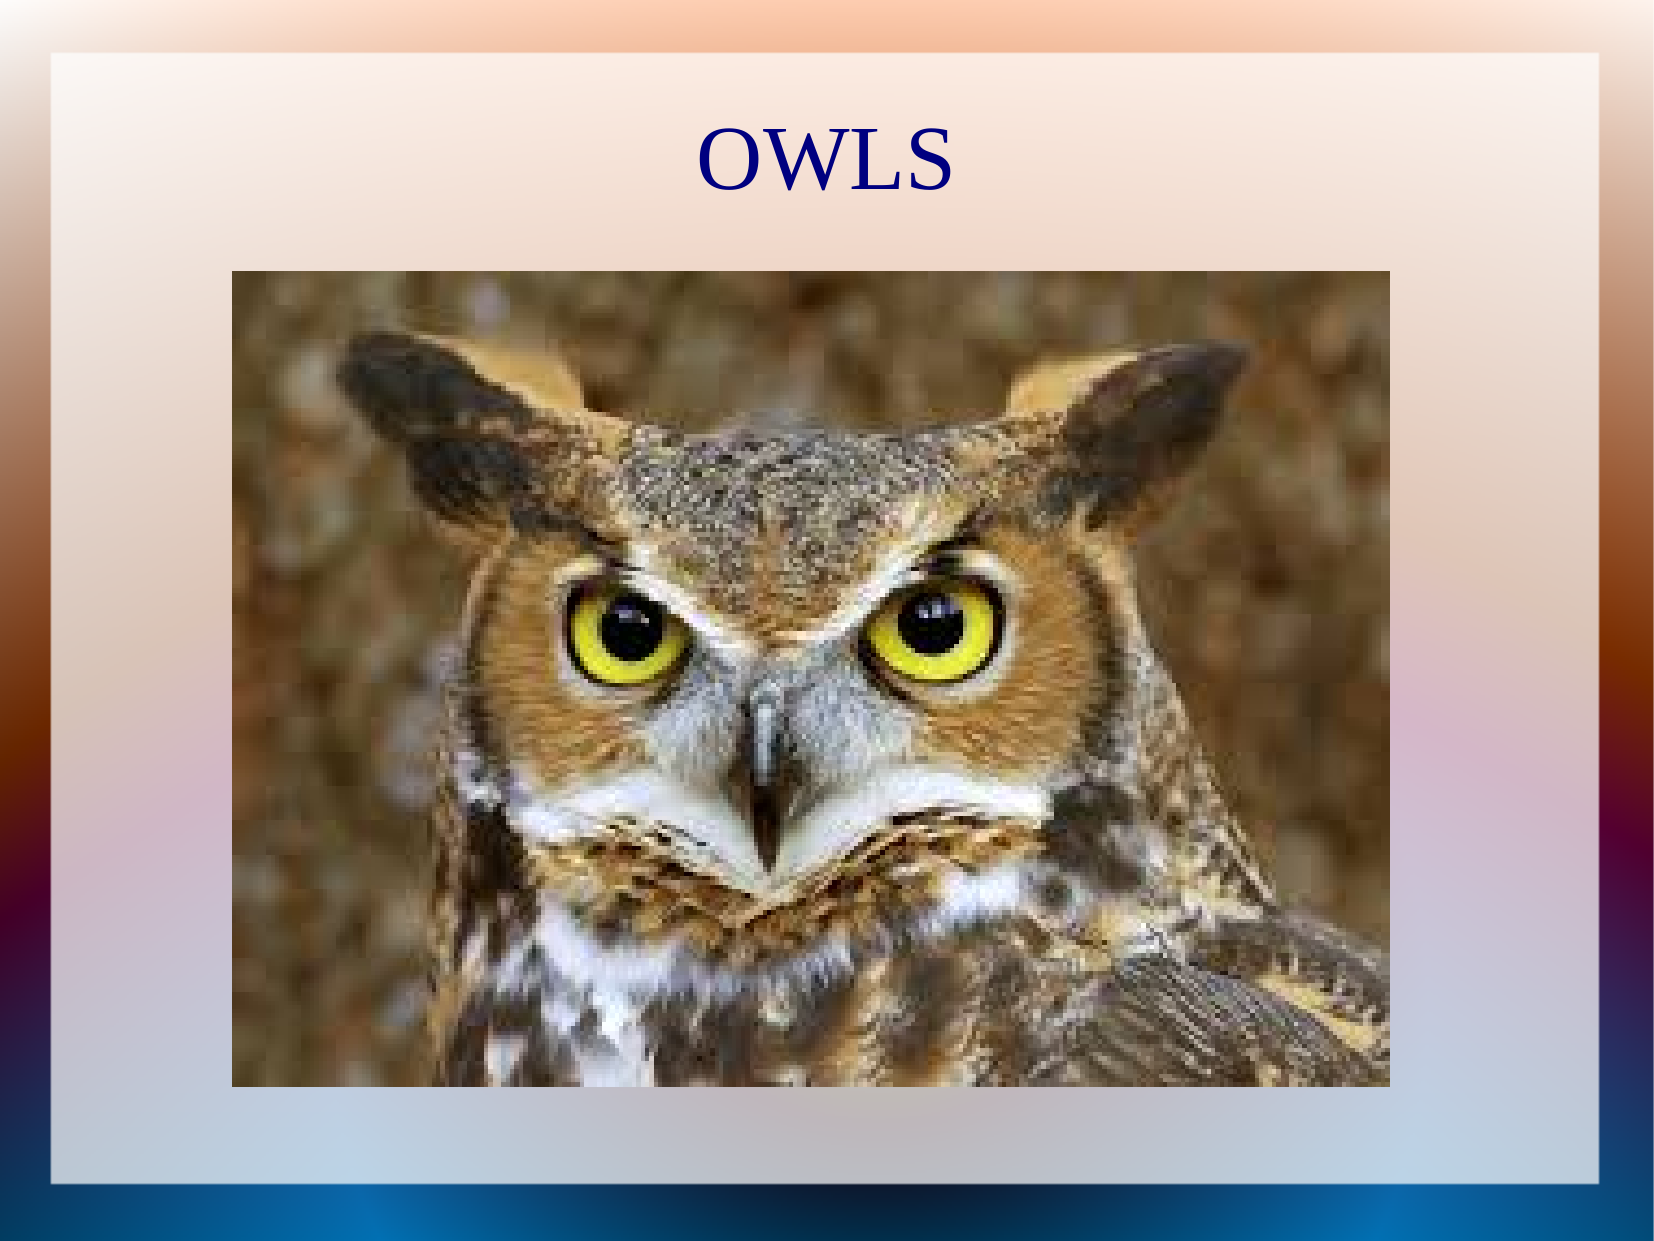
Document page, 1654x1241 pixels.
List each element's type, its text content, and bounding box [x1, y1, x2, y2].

picture [0, 0, 1654, 1241]
title OWLS [82, 55, 1571, 263]
